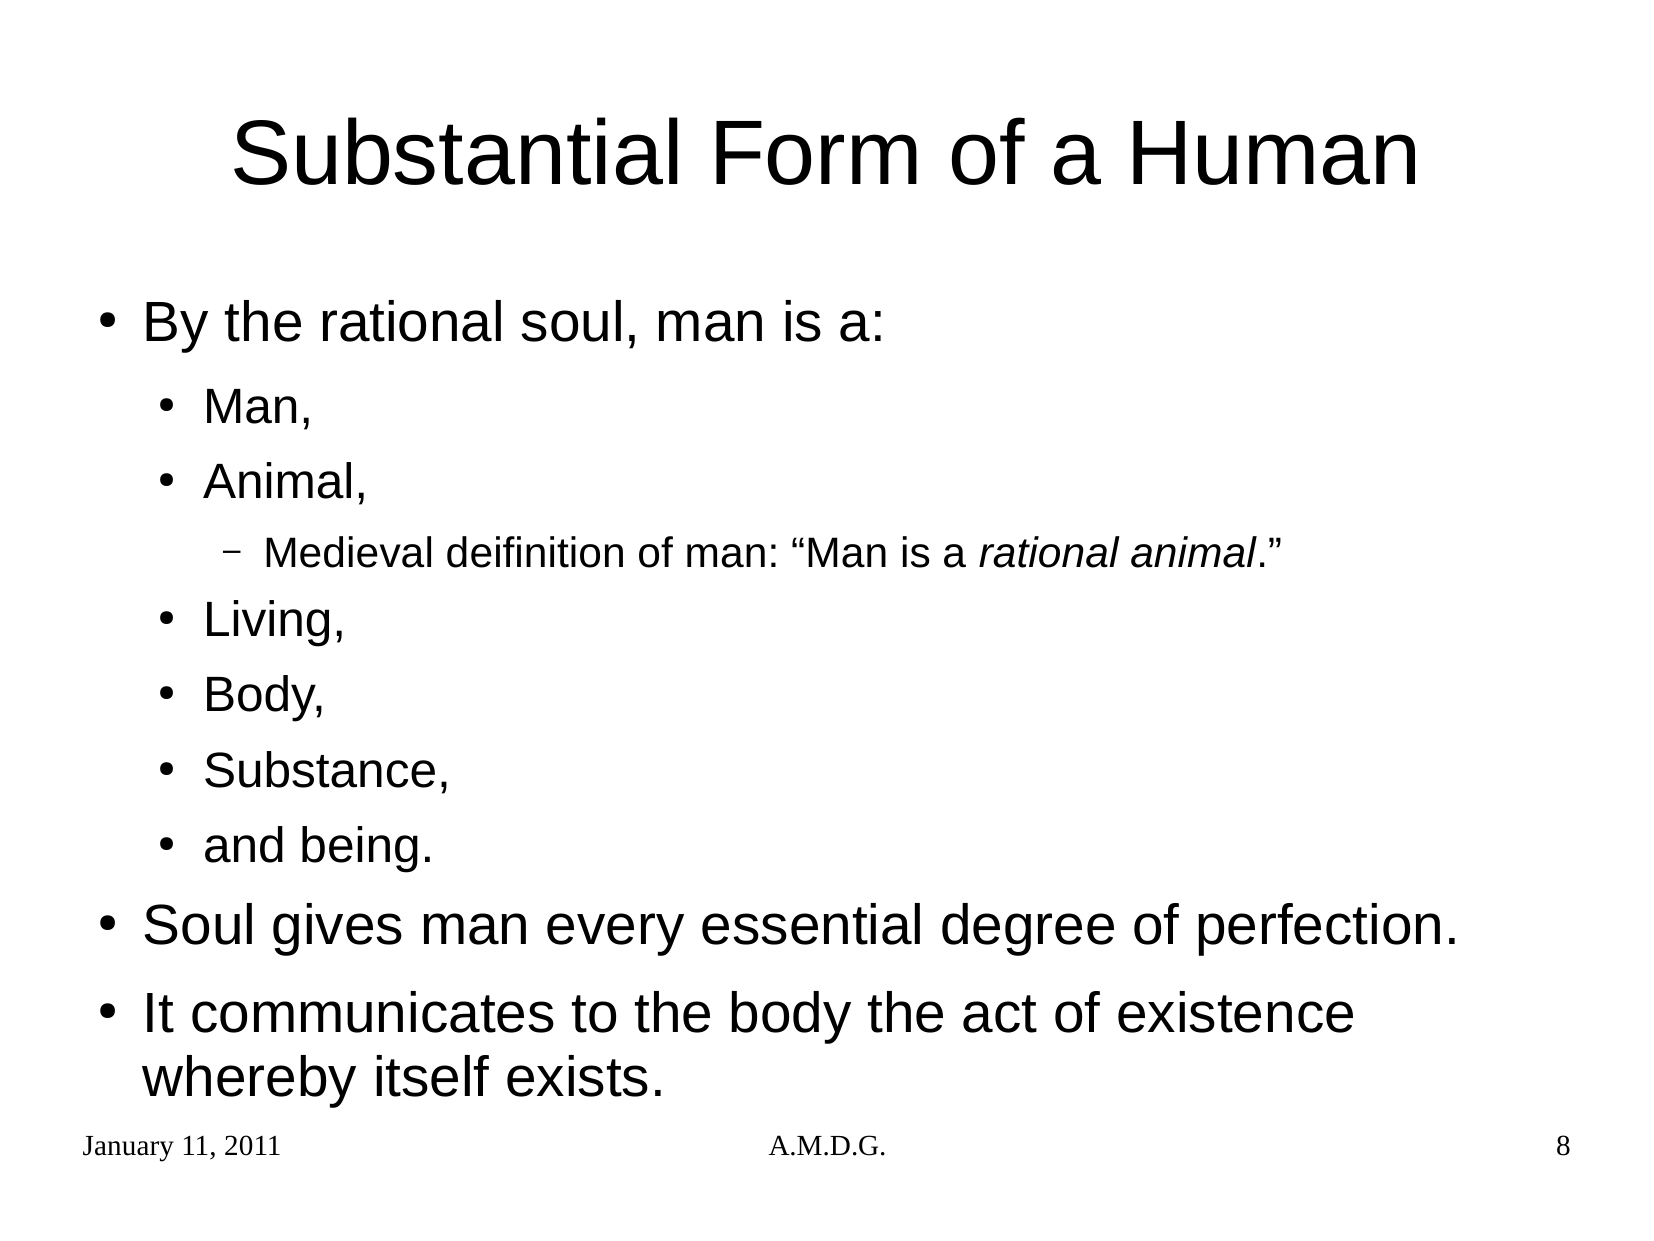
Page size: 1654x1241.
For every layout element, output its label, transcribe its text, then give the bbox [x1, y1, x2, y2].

title Substantial Form of a Human [82, 49, 1571, 257]
list By the rational soul, man is a: Man, Animal, Medieval deifinition of man: “Man is a rational animal.” Living, Body, Substance, and being. Soul gives man every essential degree of perfection. It communicates to the body the act of existence whereby itself exists. [82, 290, 1571, 1109]
